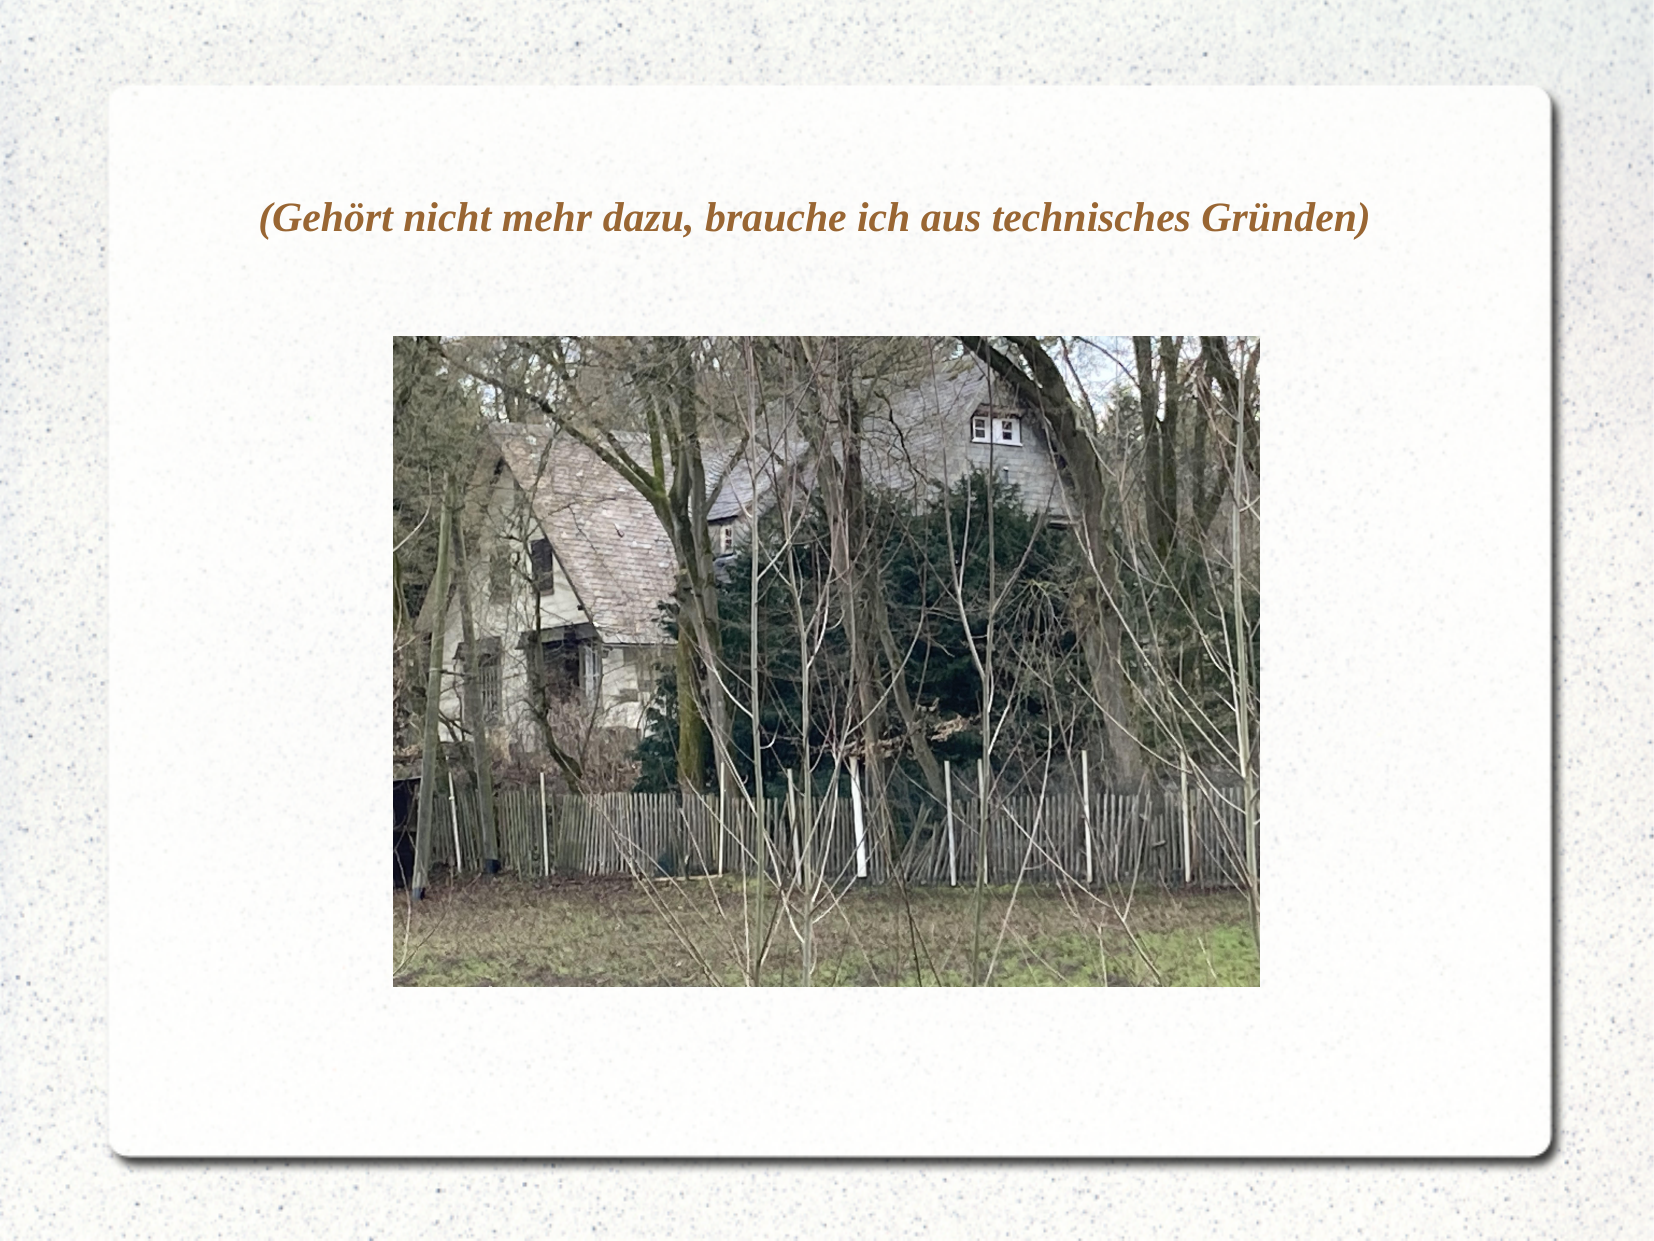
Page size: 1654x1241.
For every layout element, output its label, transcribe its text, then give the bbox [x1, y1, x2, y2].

title (Gehört nicht mehr dazu, brauche ich aus technisches Gründen) [118, 96, 1536, 304]
picture [0, 0, 1654, 1241]
